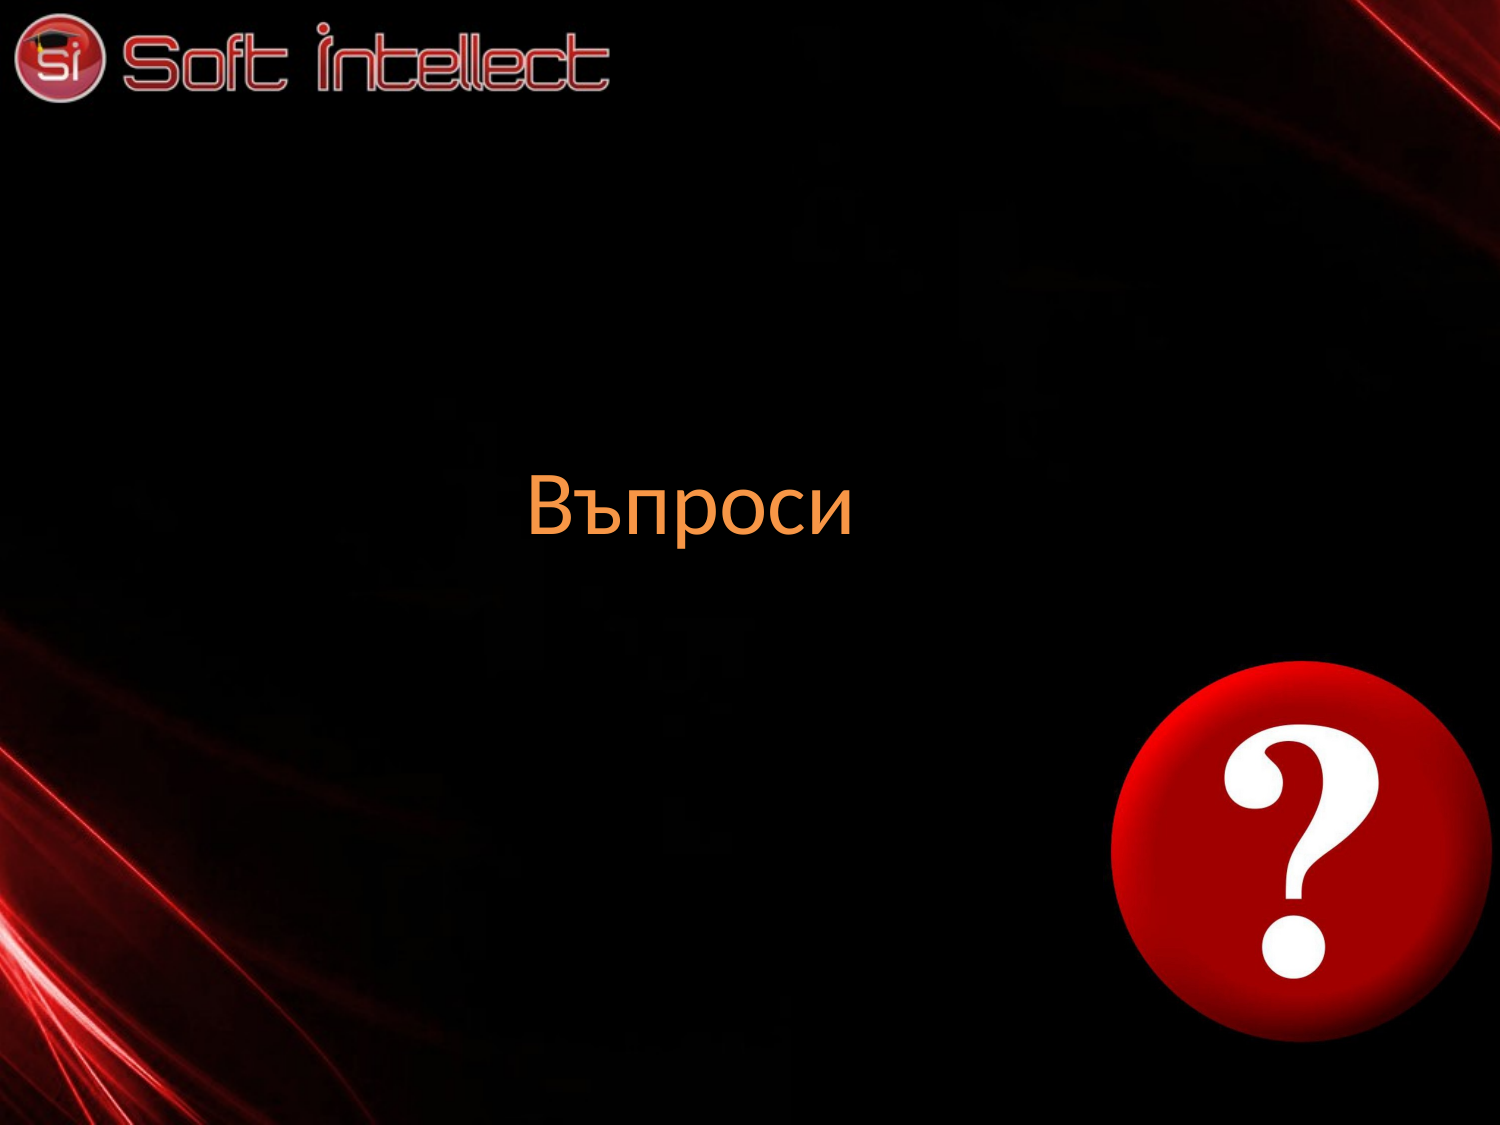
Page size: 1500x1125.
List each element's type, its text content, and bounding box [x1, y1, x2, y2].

text_box Въпроси [510, 404, 1500, 592]
picture [0, 0, 1500, 1125]
